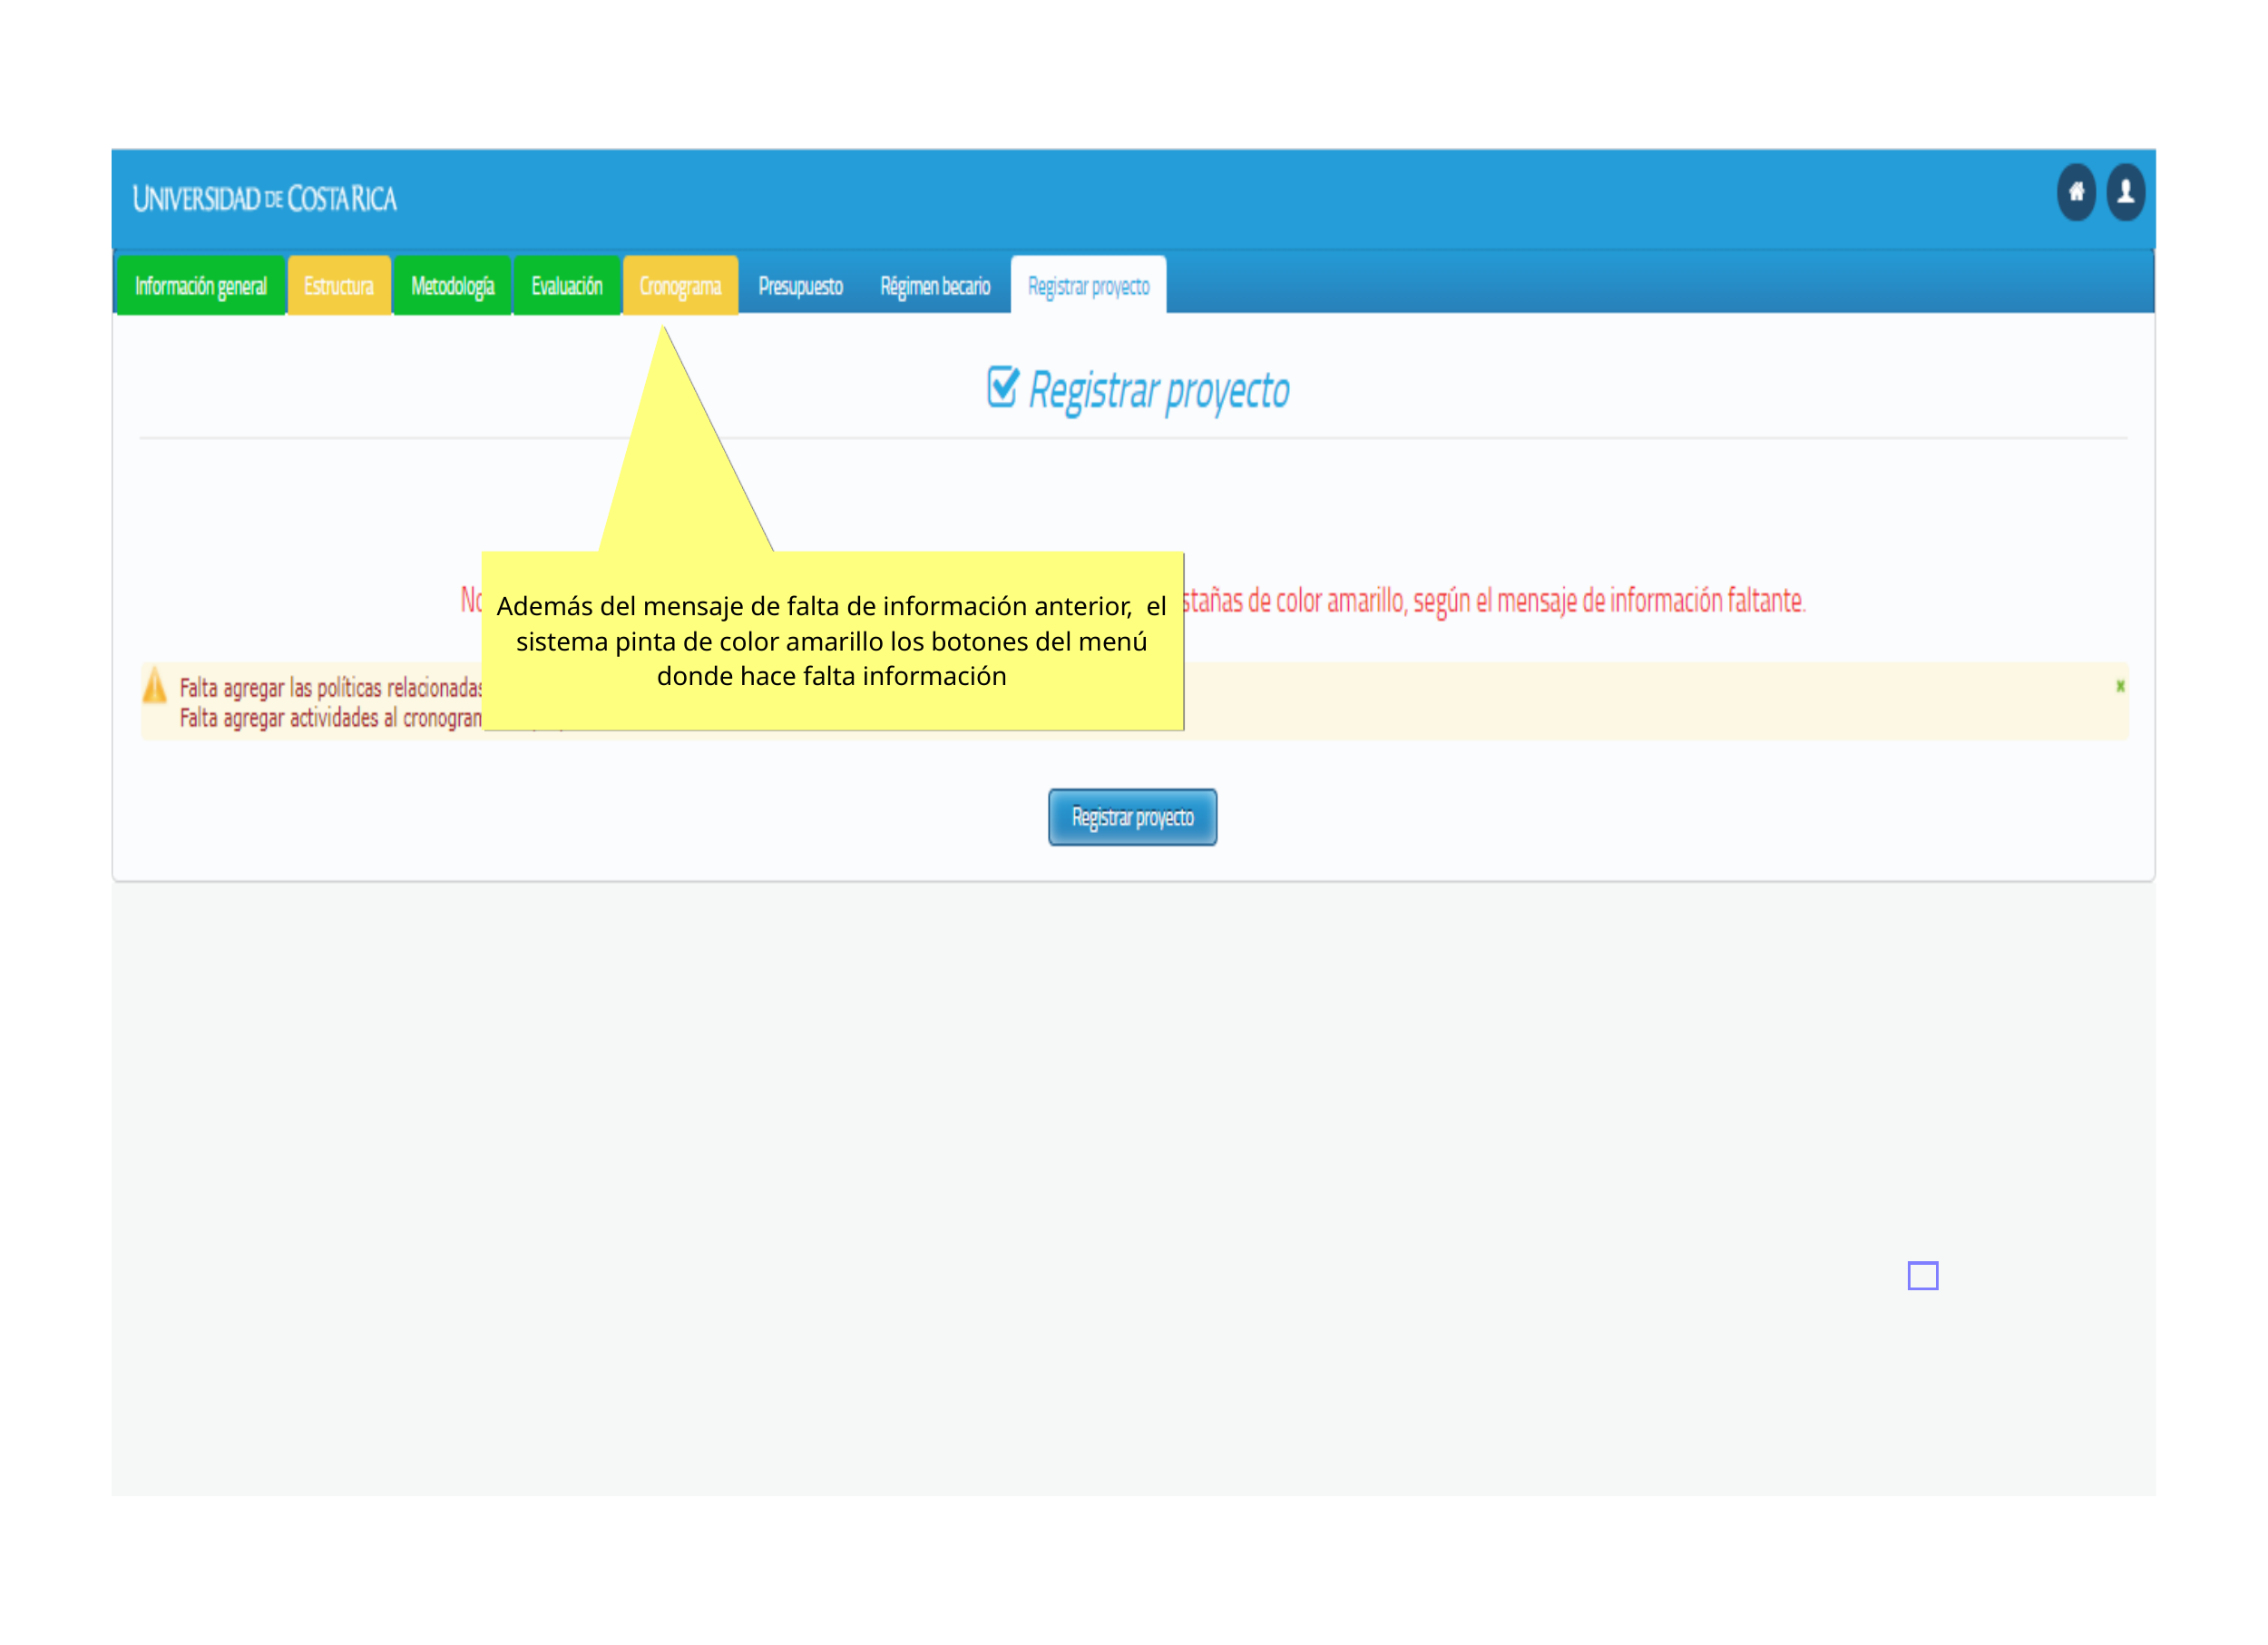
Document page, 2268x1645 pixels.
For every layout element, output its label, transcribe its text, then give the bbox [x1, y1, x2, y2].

text_box Además del mensaje de falta de información anterior, el sistema pinta de color amarillo los botones del menú donde hace falta información [481, 323, 1184, 730]
text_box [1909, 1263, 1938, 1288]
picture [112, 148, 2156, 1496]
